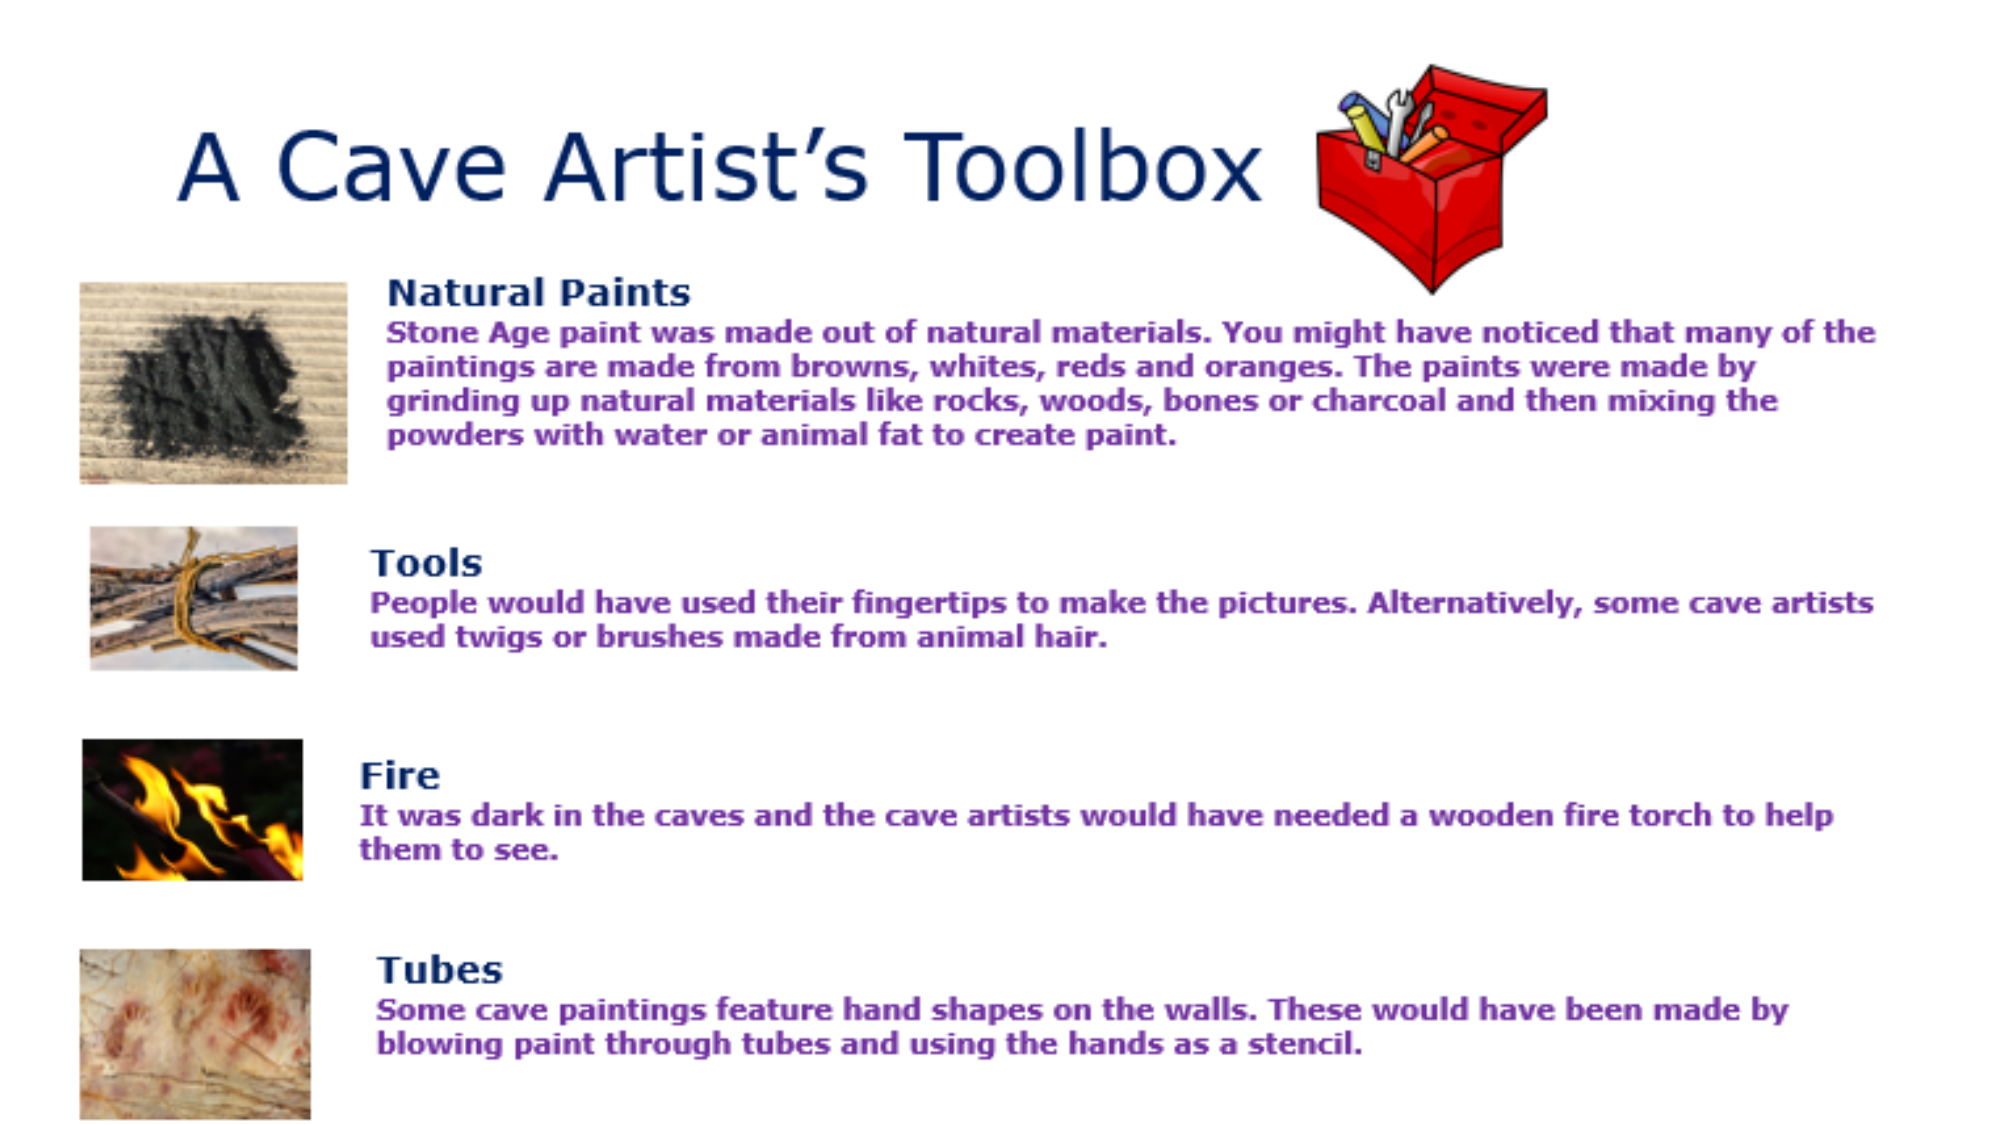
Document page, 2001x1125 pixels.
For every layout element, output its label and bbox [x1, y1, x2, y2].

picture [49, 52, 1895, 1125]
